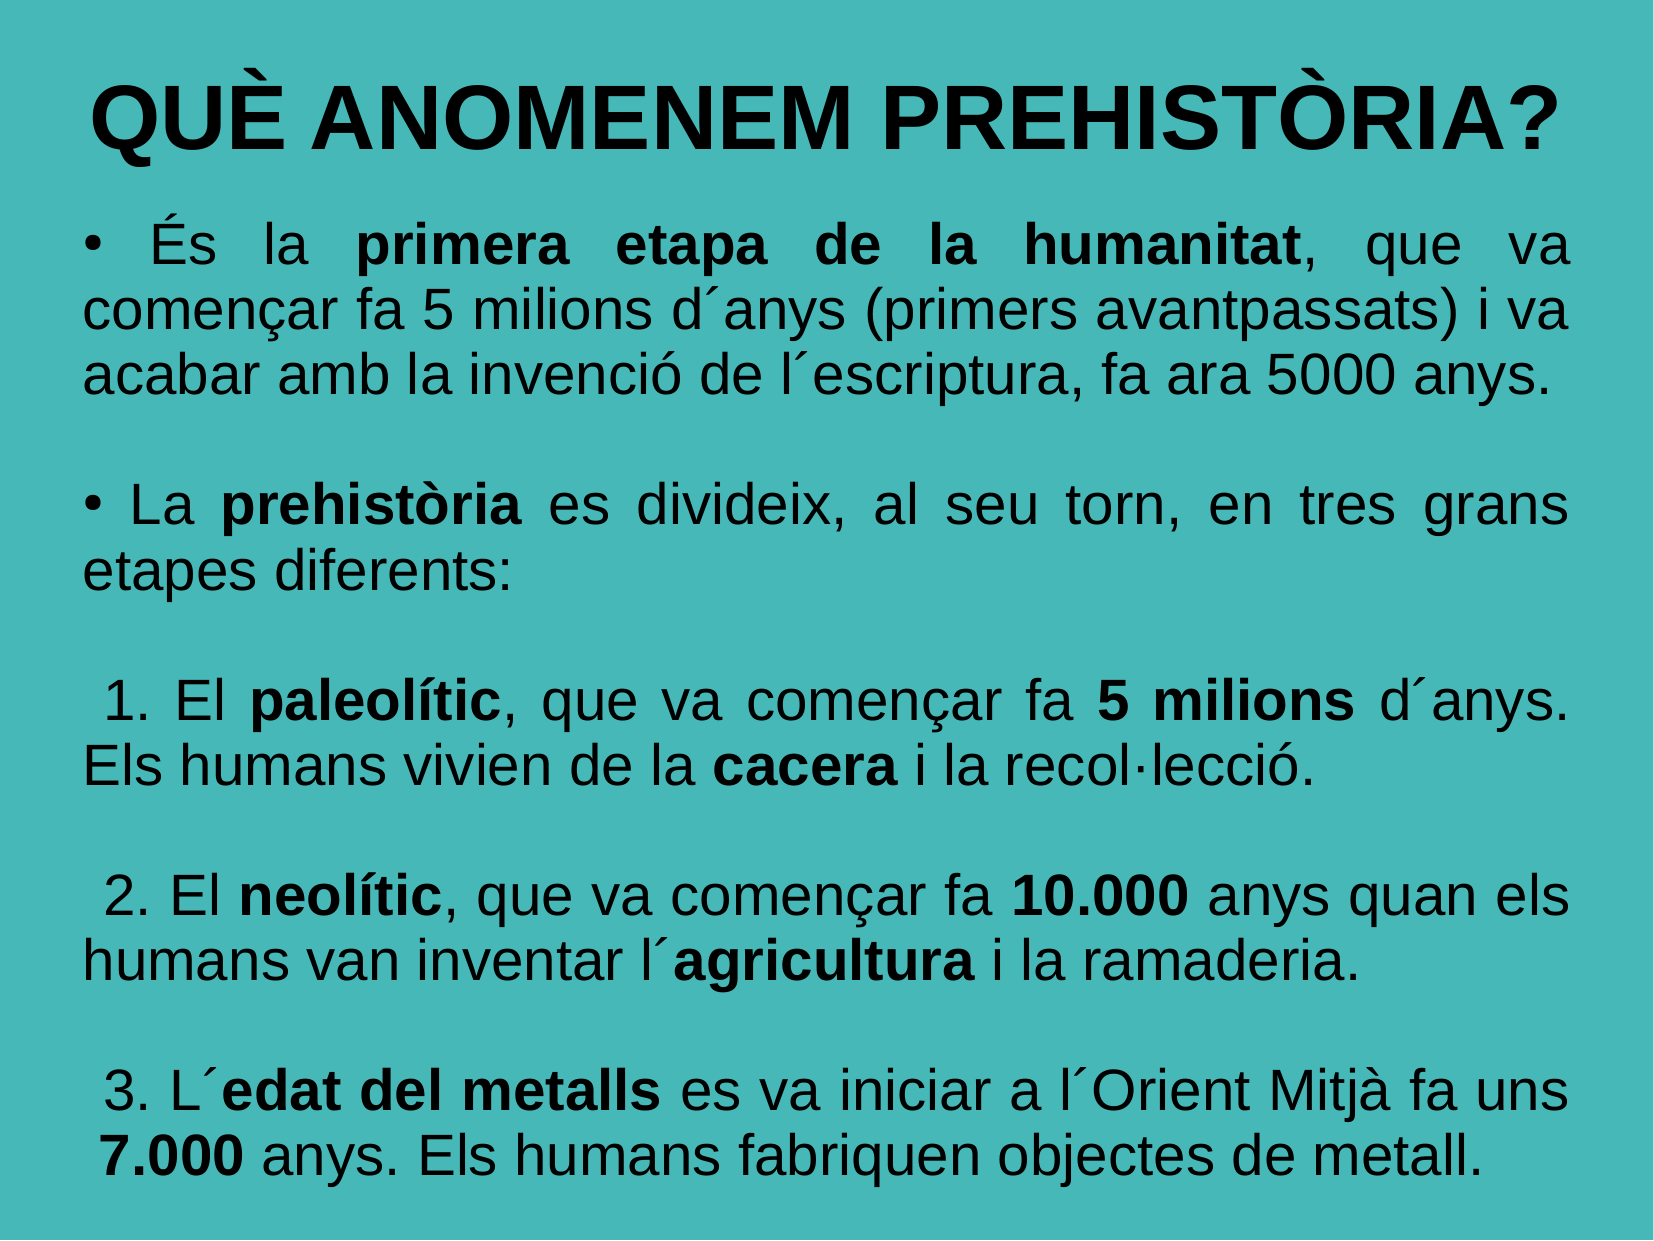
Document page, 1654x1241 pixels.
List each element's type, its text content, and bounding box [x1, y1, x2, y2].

subtitle És la primera etapa de la humanitat, que va començar fa 5 milions d´anys (primers avantpassats) i va acabar amb la invenció de l´escriptura, fa ara 5000 anys. La prehistòria es divideix, al seu torn, en tres grans etapes diferents: 1. El paleolític, que va començar fa 5 milions d´anys. Els humans vivien de la cacera i la recol·lecció. 2. El neolític, que va començar fa 10.000 anys quan els humans van inventar l´agricultura i la ramaderia. 3. L´edat del metalls es va iniciar a l´Orient Mitjà fa uns 7.000 anys. Els humans fabriquen objectes de metall. [82, 206, 1571, 1193]
title QUÈ ANOMENEM PREHISTÒRIA? [82, 21, 1571, 206]
